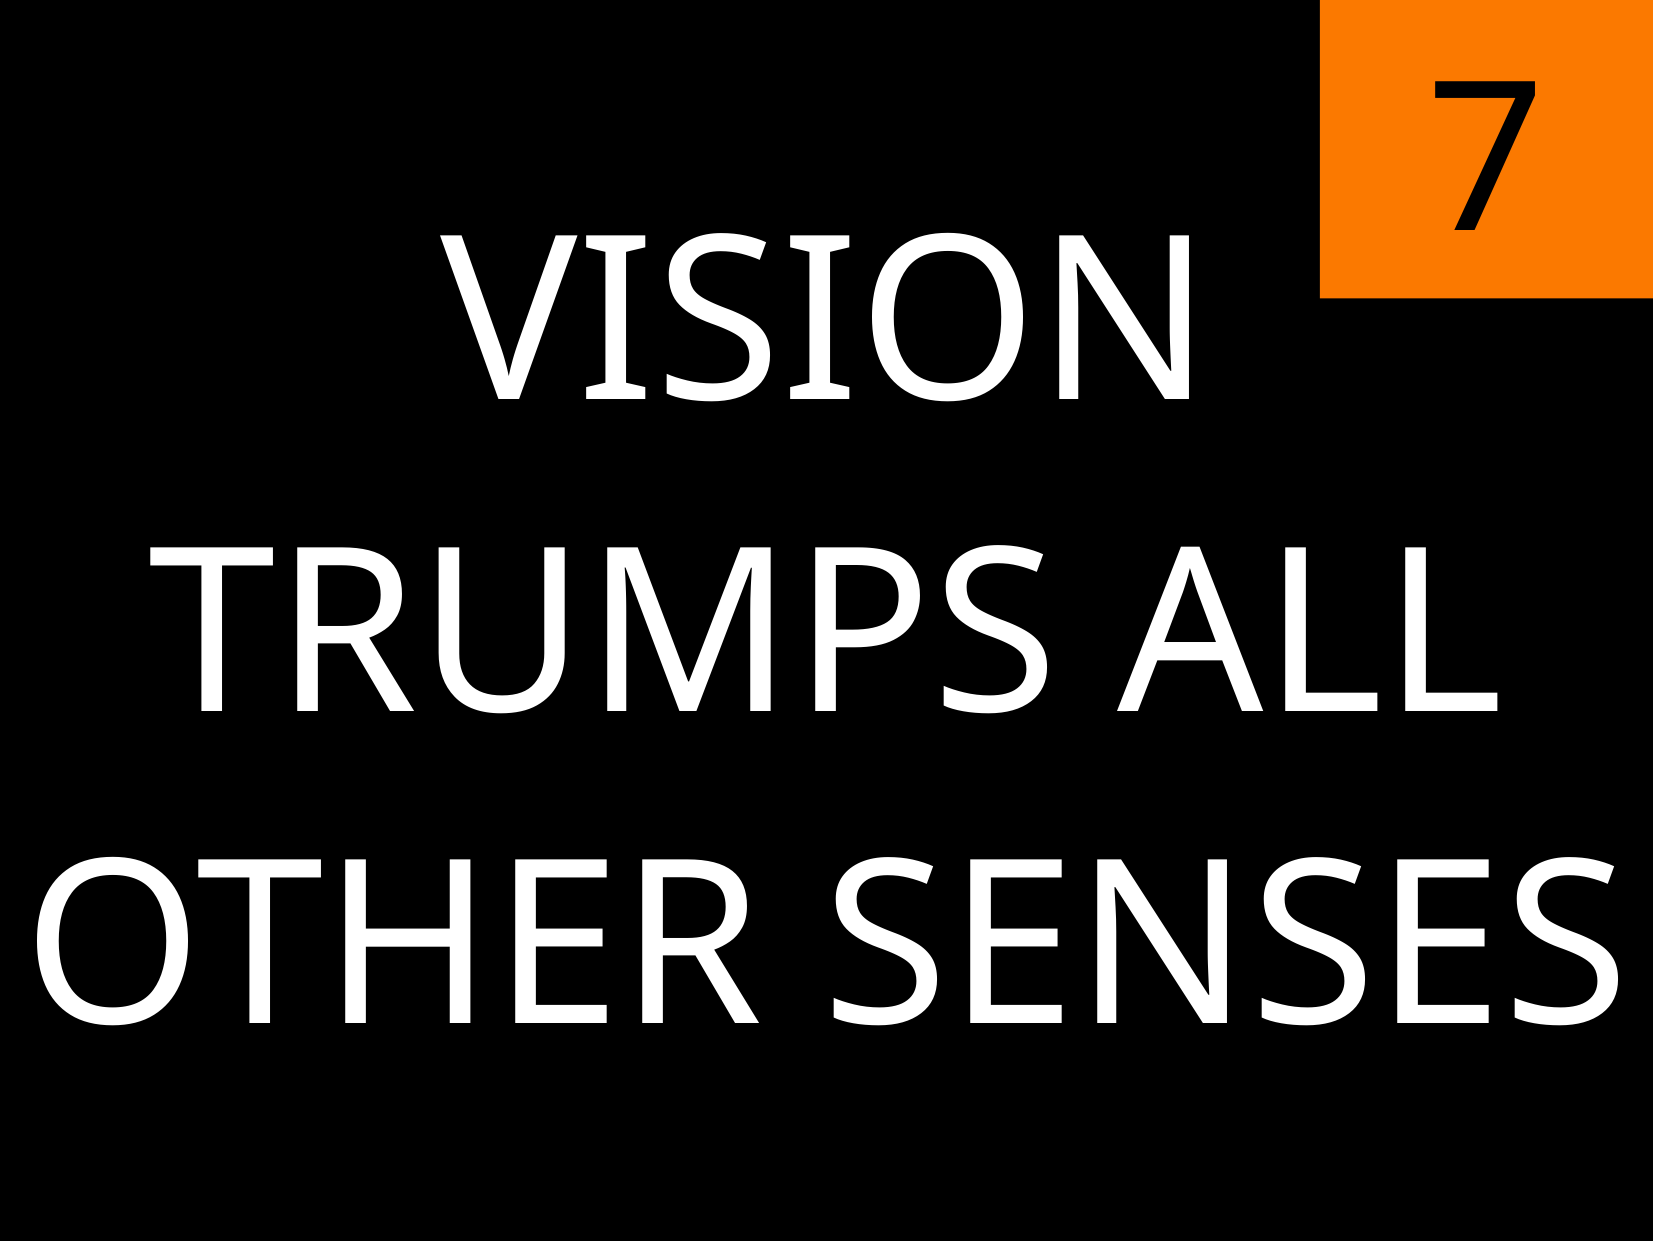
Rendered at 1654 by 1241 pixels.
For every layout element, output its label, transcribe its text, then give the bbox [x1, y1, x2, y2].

text_box VISION TRUMPS ALL OTHER SENSES [0, 0, 1653, 1241]
text_box 7 [1319, 0, 1653, 265]
